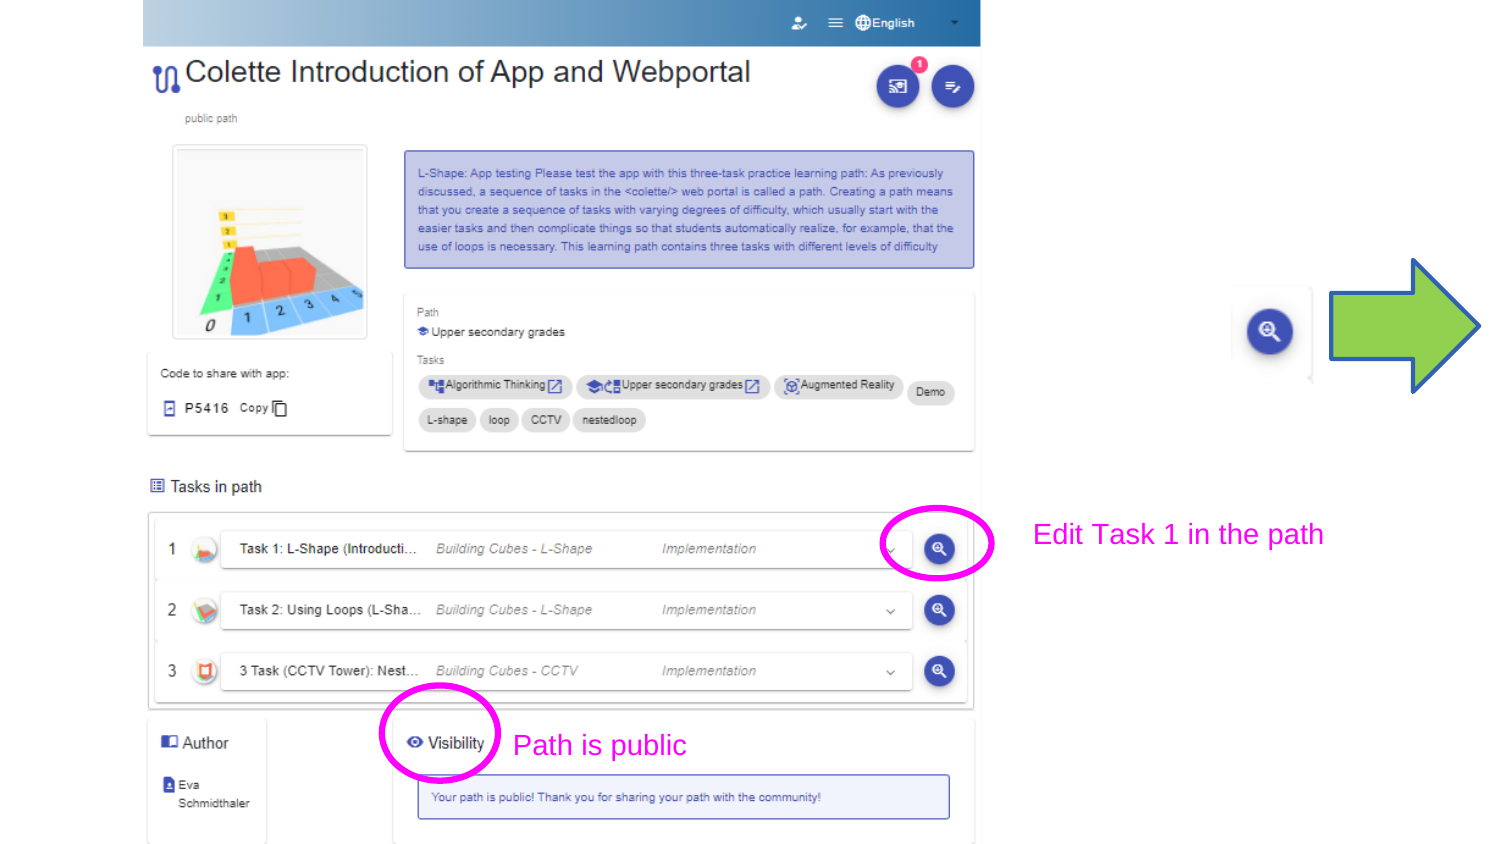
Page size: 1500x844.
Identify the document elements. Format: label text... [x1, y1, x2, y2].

picture [886, 512, 983, 575]
picture [143, 0, 983, 844]
text_box [1331, 259, 1480, 393]
picture [1231, 282, 1319, 384]
text_box Edit Task 1 in the path [1017, 507, 1406, 559]
text_box Path is public [497, 718, 886, 769]
